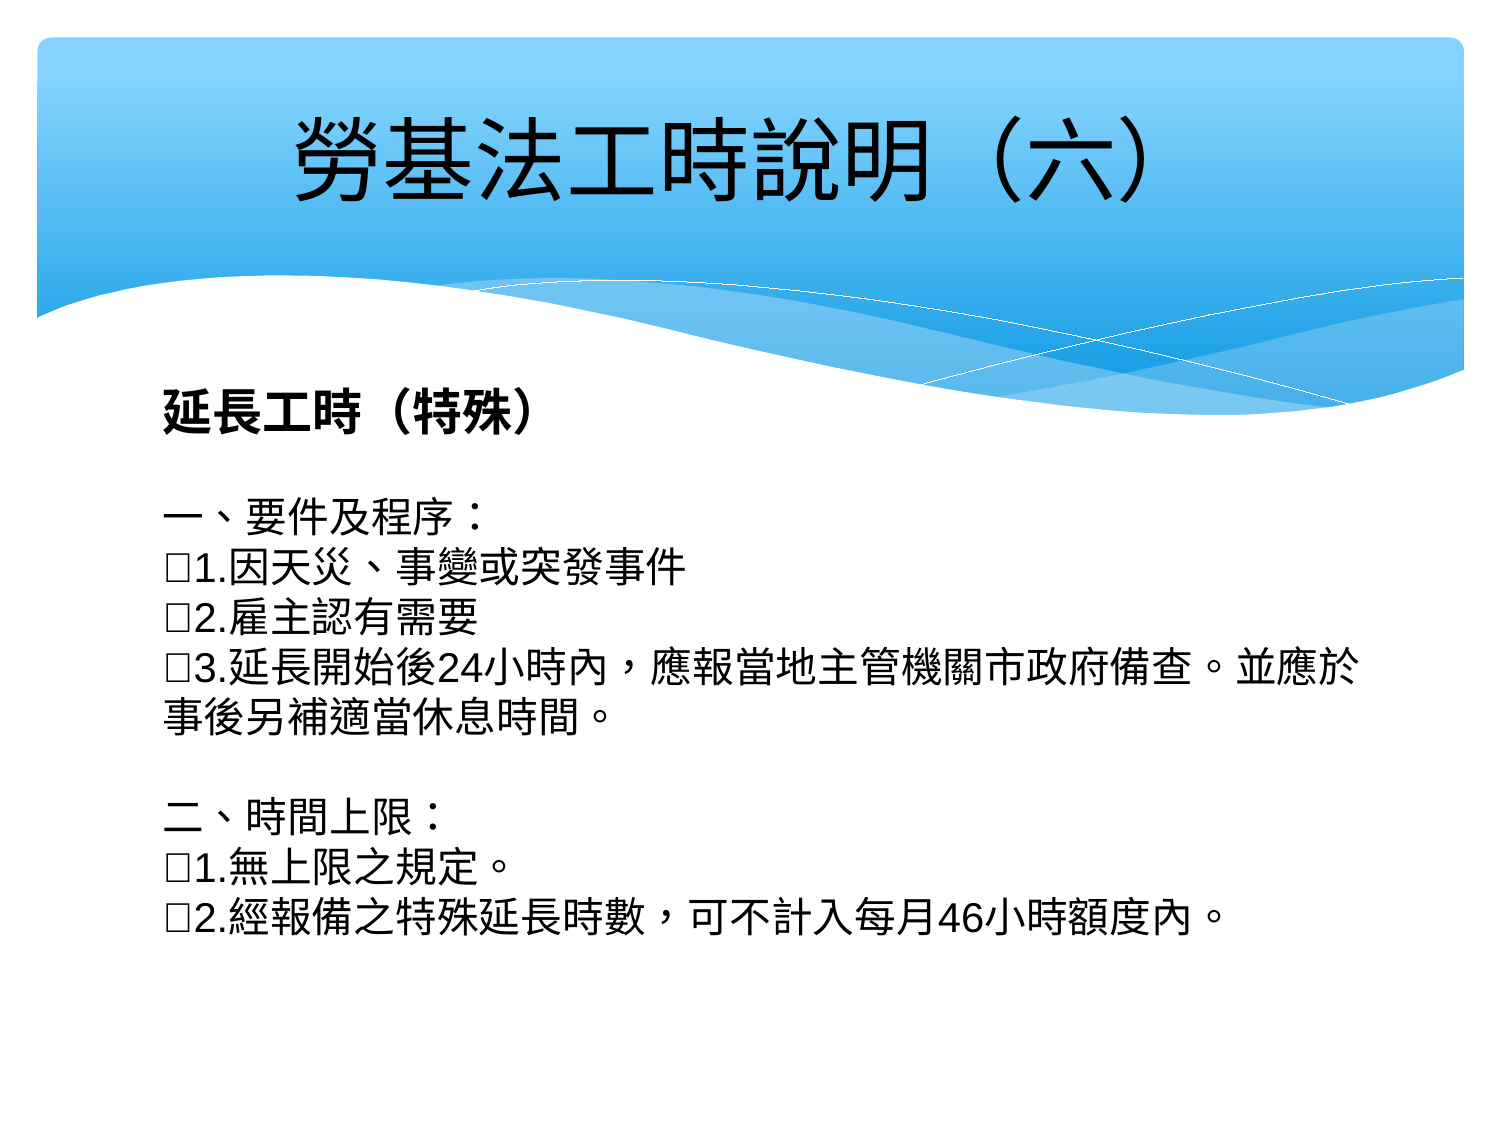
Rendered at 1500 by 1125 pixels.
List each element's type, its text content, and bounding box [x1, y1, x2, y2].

title 勞基法工時說明（六） [75, 55, 1425, 261]
text_box 延長工時（特殊） 一、要件及程序： 1.因天災、事變或突發事件 2.雇主認有需要 3.延長開始後24小時內，應報當地主管機關市政府備查。並應於事後另補適當休息時間。 二、時間上限： 1.無上限之規定。 2.經報備之特殊延長時數，可不計入每月46小時額度內。 [147, 373, 1400, 949]
